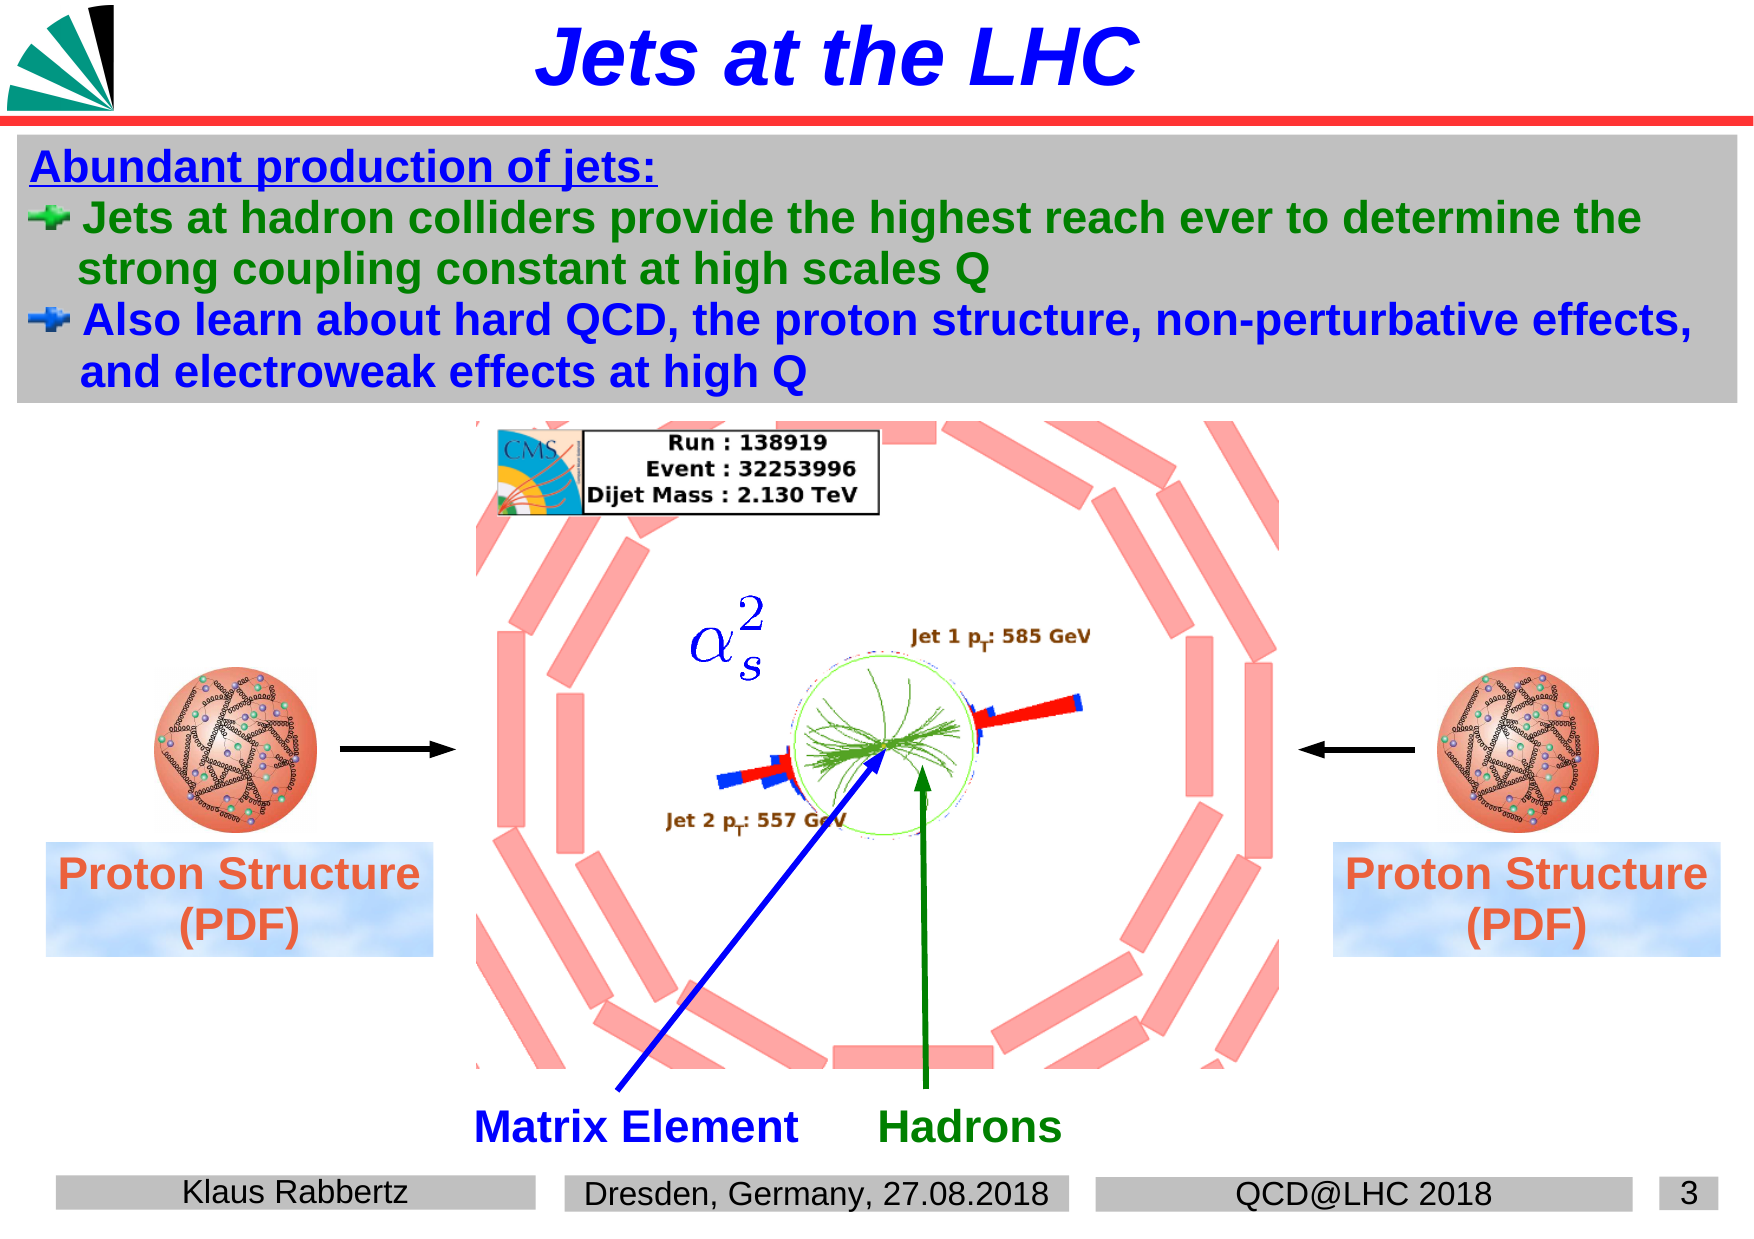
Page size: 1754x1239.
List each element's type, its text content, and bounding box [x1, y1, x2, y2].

picture [476, 421, 1279, 1069]
title Jets at the LHC [129, 0, 1545, 114]
text_box Matrix Element [461, 1094, 812, 1159]
picture [7, 5, 114, 112]
text_box Proton Structure (PDF) [45, 842, 434, 957]
text_box Hadrons [865, 1094, 1075, 1159]
text_box Proton Structure (PDF) [1333, 842, 1721, 957]
picture [1437, 667, 1599, 833]
picture [154, 667, 317, 833]
text_box Abundant production of jets: Jets at hadron colliders provide the highest reach ever to determine the strong coupling constant at high scales Q Also learn about hard QCD, the proton structure, non-perturbative effects, and electroweak effects at high Q [17, 134, 1738, 403]
